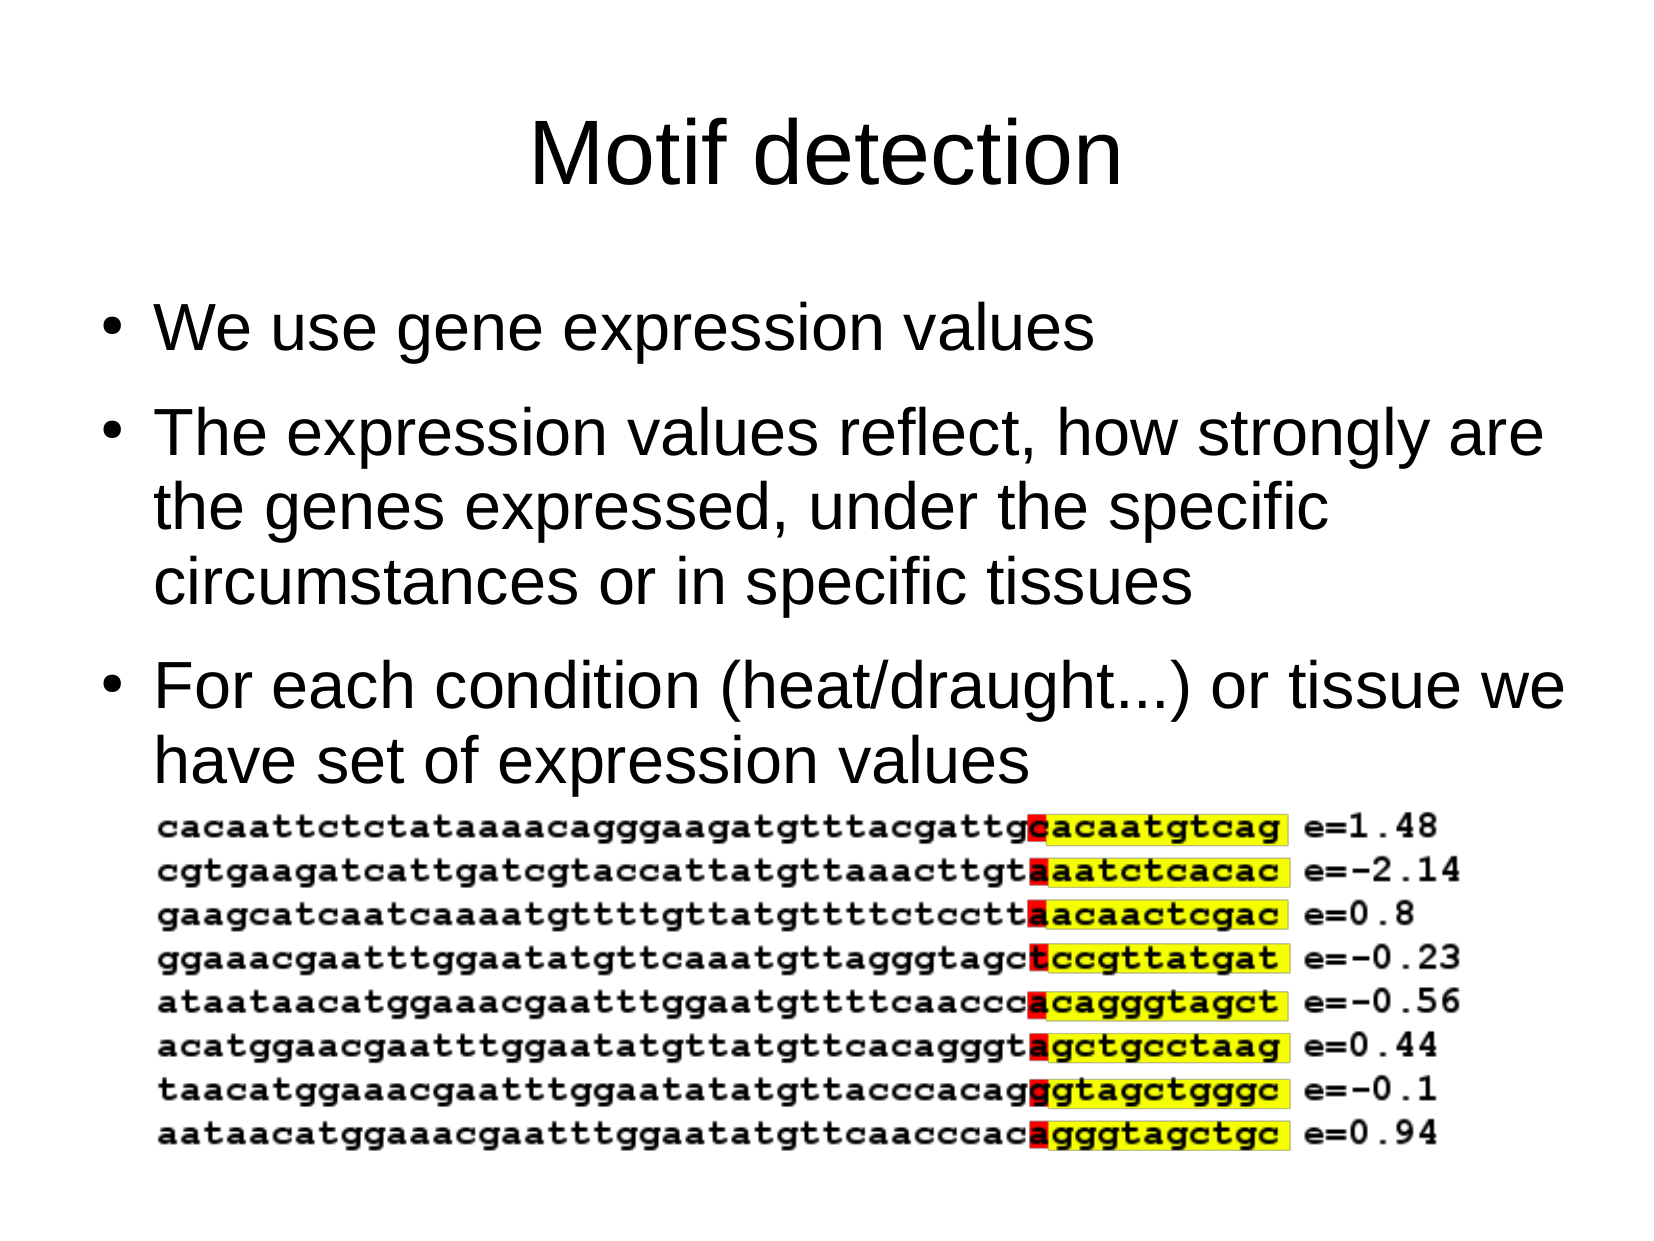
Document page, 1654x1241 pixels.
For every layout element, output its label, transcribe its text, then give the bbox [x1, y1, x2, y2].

picture [140, 798, 1495, 1241]
list We use gene expression values The expression values reflect, how strongly are the genes expressed, under the specific circumstances or in specific tissues For each condition (heat/draught...) or tissue we have set of expression values [82, 290, 1571, 798]
title Motif detection [82, 49, 1571, 257]
